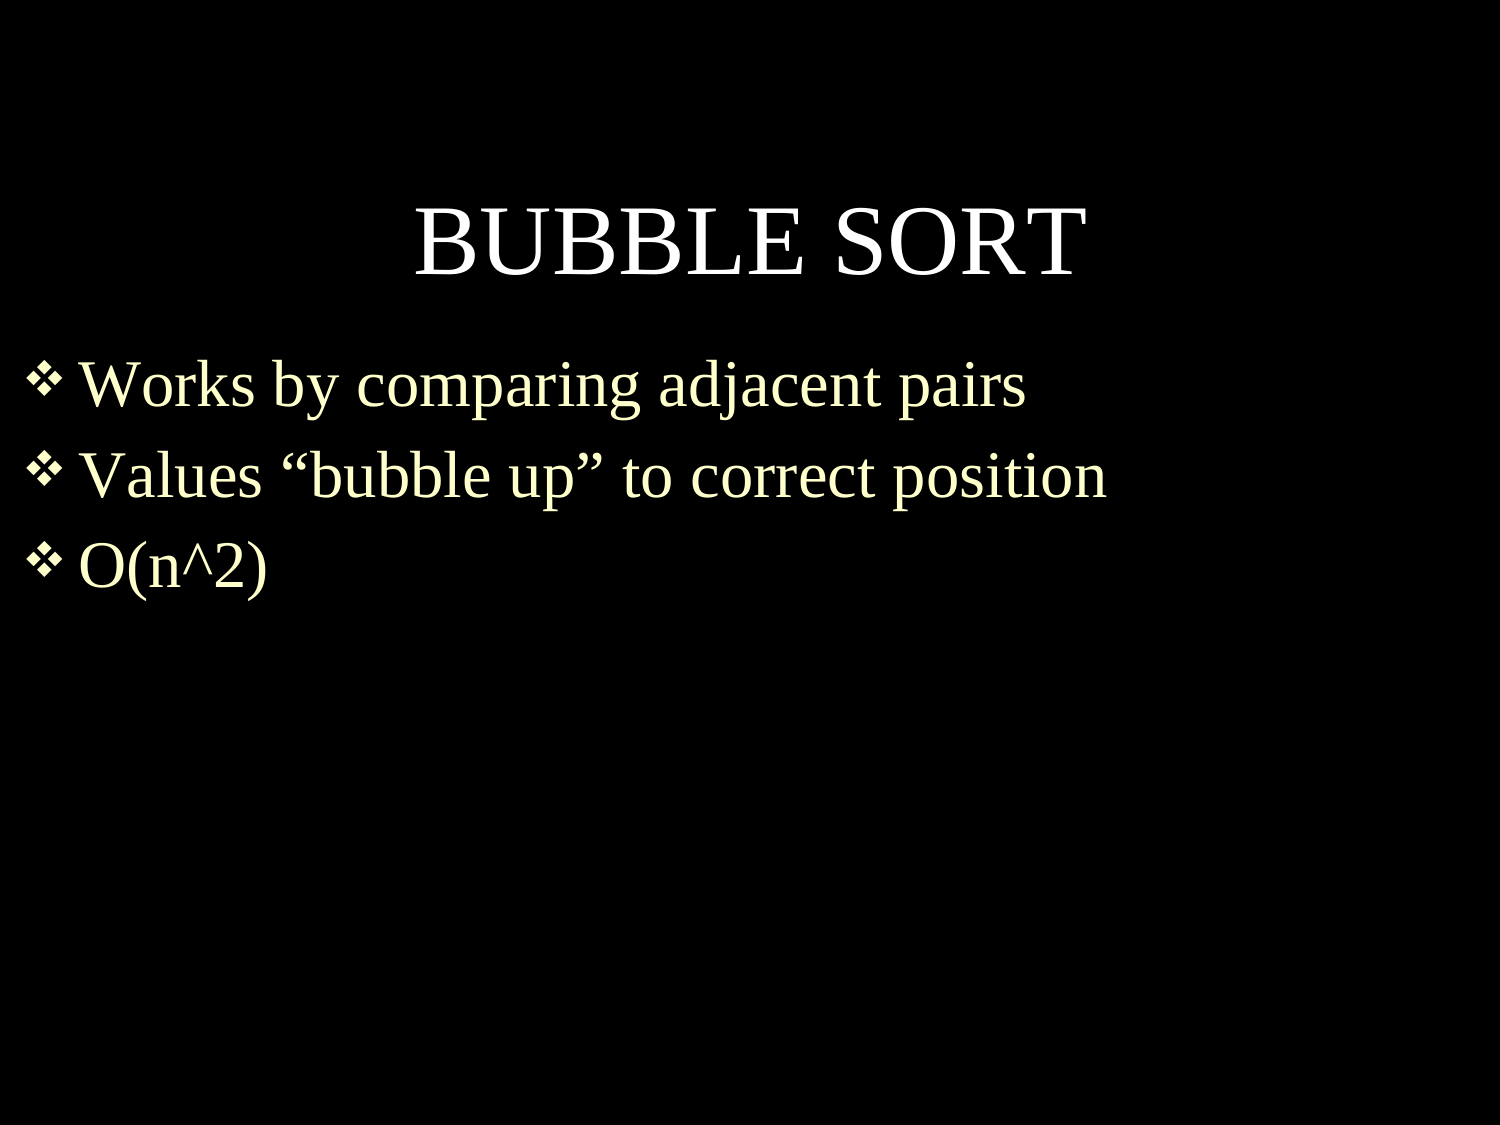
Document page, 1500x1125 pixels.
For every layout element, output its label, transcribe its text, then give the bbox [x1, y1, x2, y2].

title BUBBLE SORT [22, 145, 1480, 336]
list Works by comparing adjacent pairs Values “bubble up” to correct position O(n^2) [22, 347, 1482, 1090]
